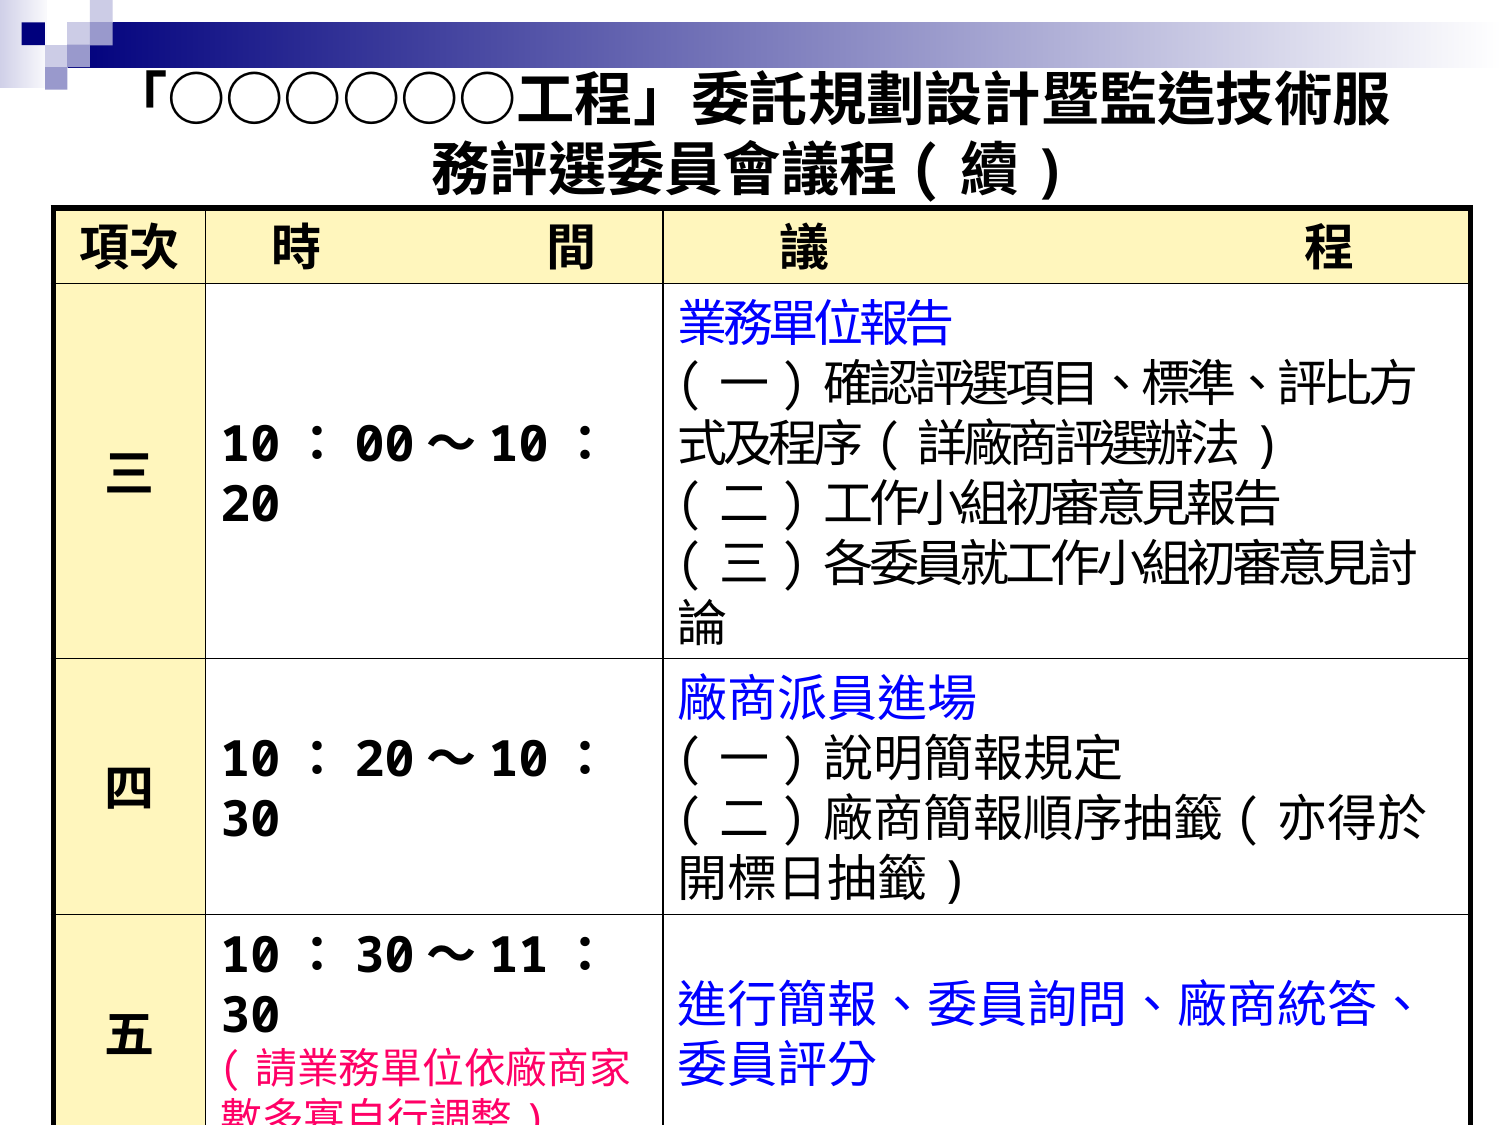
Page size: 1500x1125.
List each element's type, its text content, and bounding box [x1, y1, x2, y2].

table_cell 五 [56, 915, 205, 1125]
table_cell 四 [56, 659, 205, 914]
table_cell 三 [56, 284, 205, 658]
table_header 項次 [56, 211, 205, 283]
table_cell 10：30～11：30 (請業務單位依廠商家數多寡自行調整) [206, 915, 662, 1125]
table_cell 10：00～10：20 [206, 284, 662, 658]
table_cell 廠商派員進場 (一)說明簡報規定 (二)廠商簡報順序抽籤(亦得於開標日抽籤) [664, 659, 1468, 914]
table_header 議 程 [664, 211, 1468, 283]
text_box 「○○○○○○工程」委託規劃設計暨監造技術服務評選委員會議程(續) [75, 54, 1426, 280]
table_cell 進行簡報、委員詢問、廠商統答、委員評分 [664, 915, 1468, 1125]
table_cell 10：20～10：30 [206, 659, 662, 914]
table_cell 業務單位報告 (一)確認評選項目、標準、評比方式及程序(詳廠商評選辦法) (二)工作小組初審意見報告 (三)各委員就工作小組初審意見討論 [664, 284, 1468, 658]
